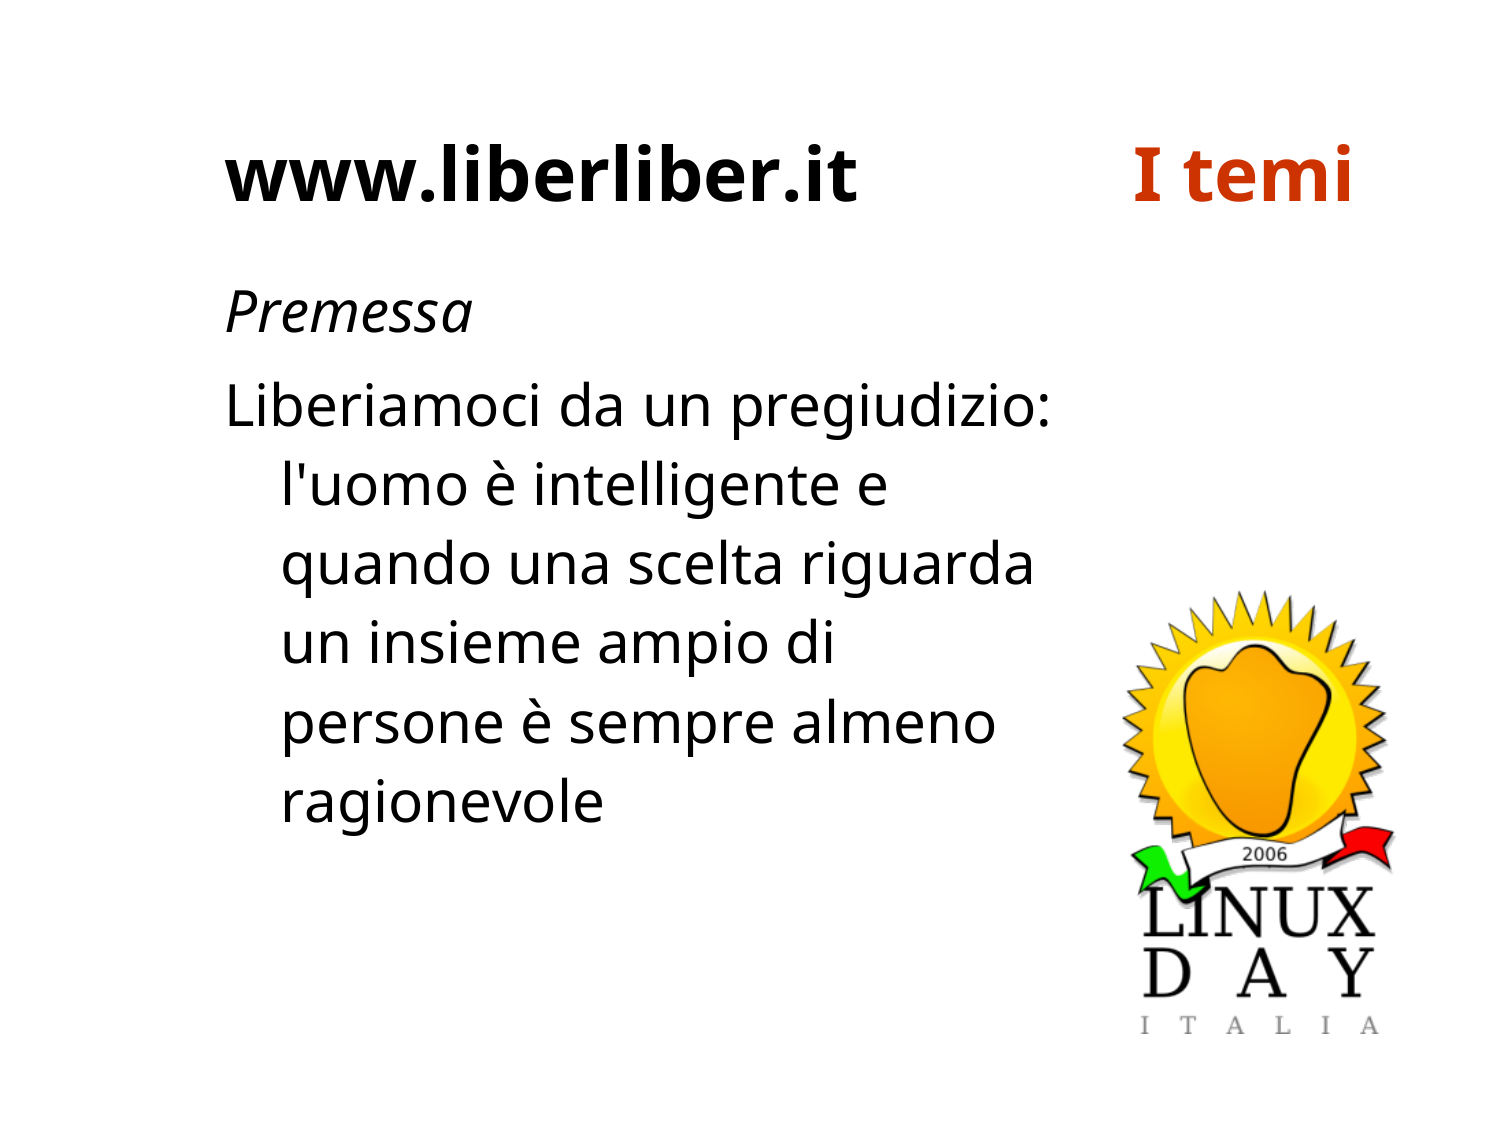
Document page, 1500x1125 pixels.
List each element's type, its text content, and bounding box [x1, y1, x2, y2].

picture [1122, 590, 1396, 1034]
title www.liberliber.it I temi [209, 112, 1373, 233]
list Premessa Liberiamoci da un pregiudizio: l'uomo è intelligente e quando una scelta riguarda un insieme ampio di persone è sempre almeno ragionevole [209, 262, 1073, 1006]
